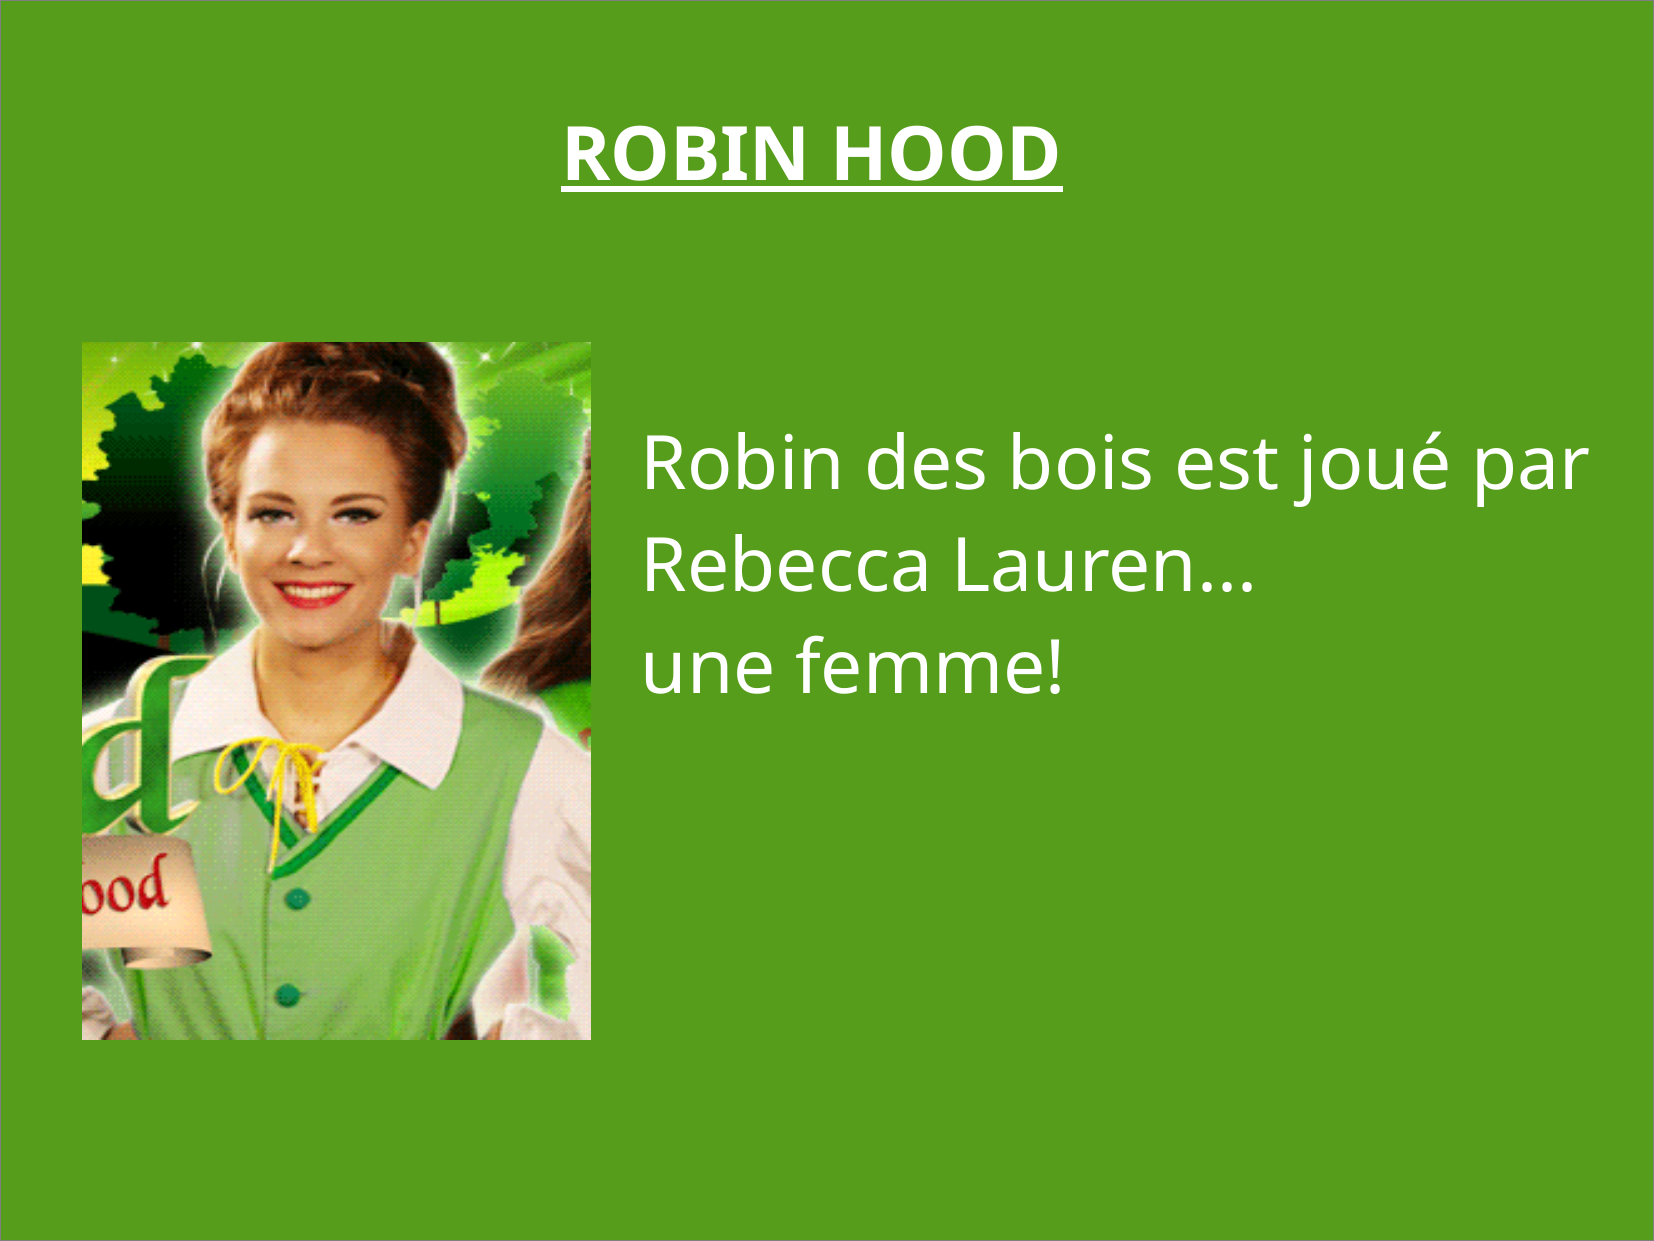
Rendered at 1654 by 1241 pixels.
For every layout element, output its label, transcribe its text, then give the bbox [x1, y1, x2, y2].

text_box [0, 0, 1654, 1241]
picture [82, 342, 591, 1040]
text_box ROBIN HOOD [177, 93, 1548, 213]
text_box Robin des bois est joué par Rebecca Lauren... une femme! [625, 401, 1619, 773]
